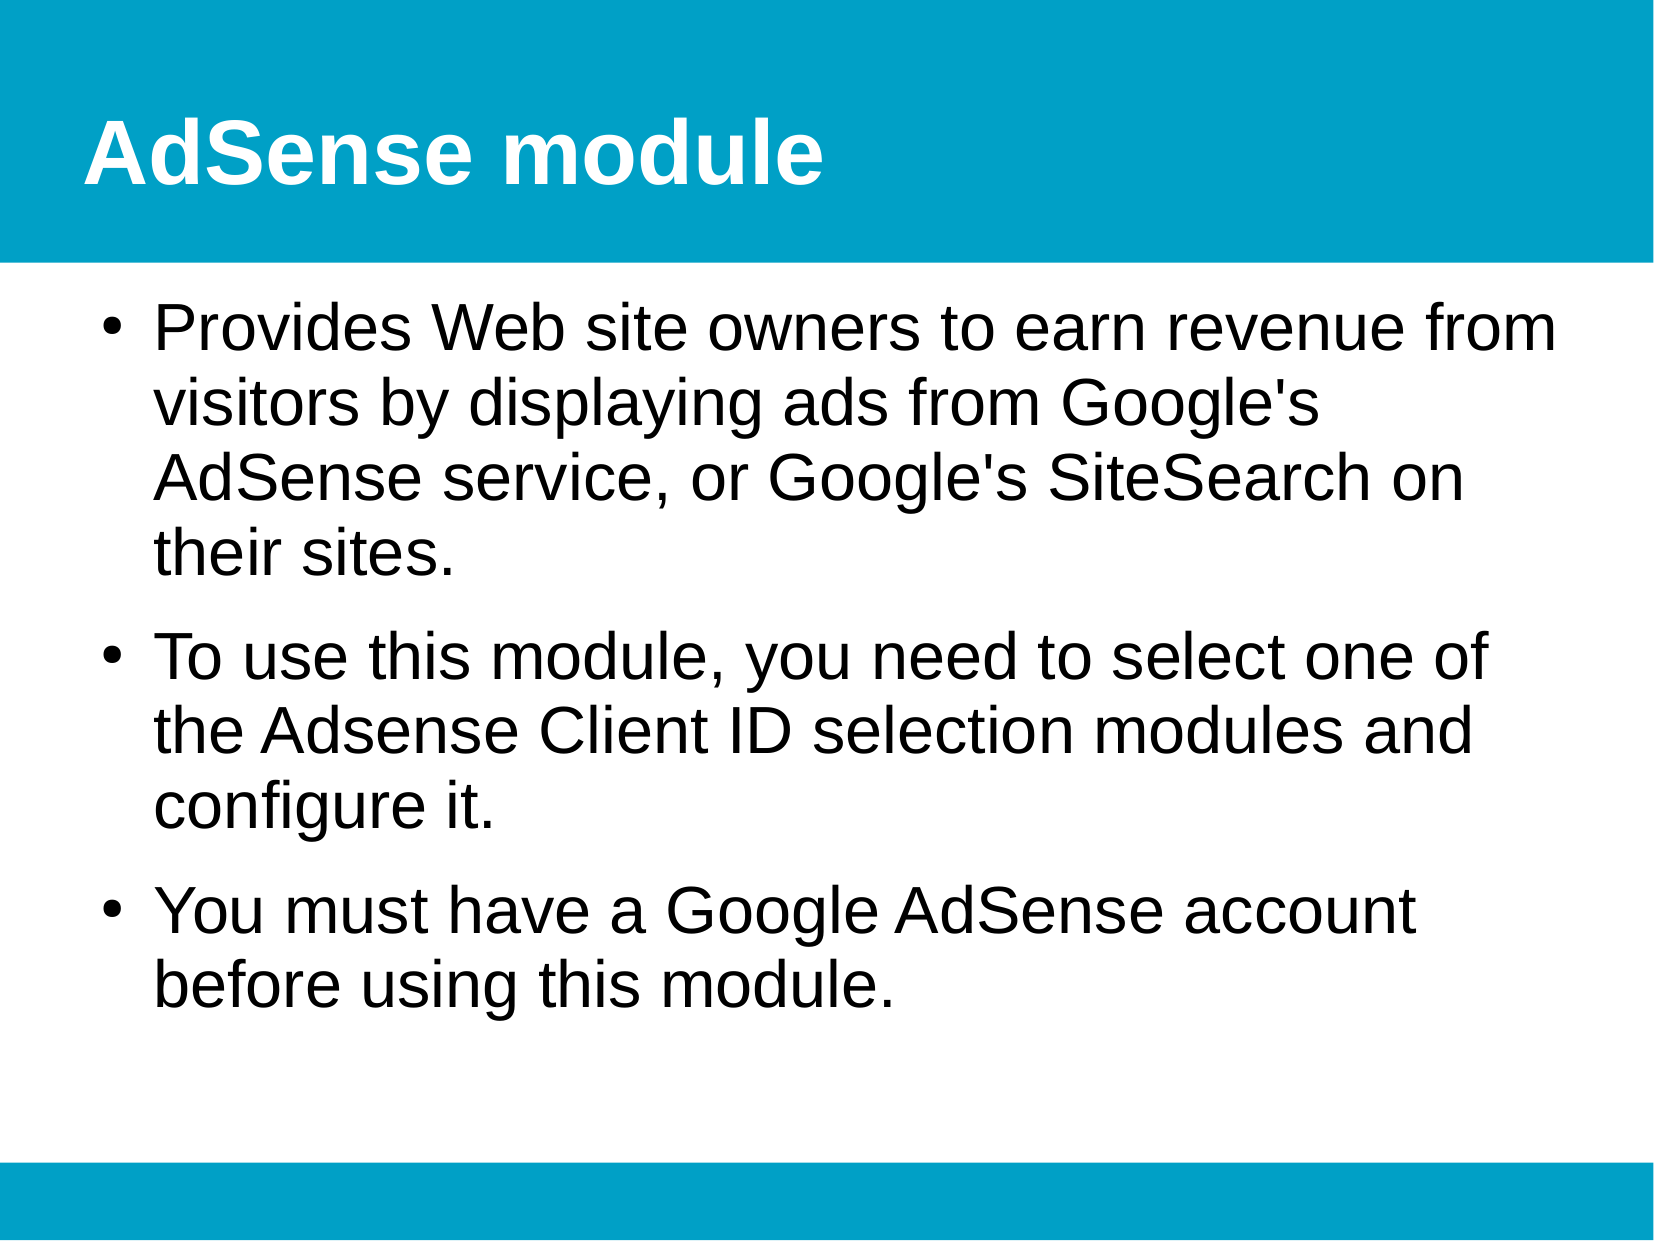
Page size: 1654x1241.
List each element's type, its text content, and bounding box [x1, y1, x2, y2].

title AdSense module [82, 56, 1571, 250]
list Provides Web site owners to earn revenue from visitors by displaying ads from Google's AdSense service, or Google's SiteSearch on their sites. To use this module, you need to select one of the Adsense Client ID selection modules and configure it. You must have a Google AdSense account before using this module. [82, 290, 1571, 1094]
